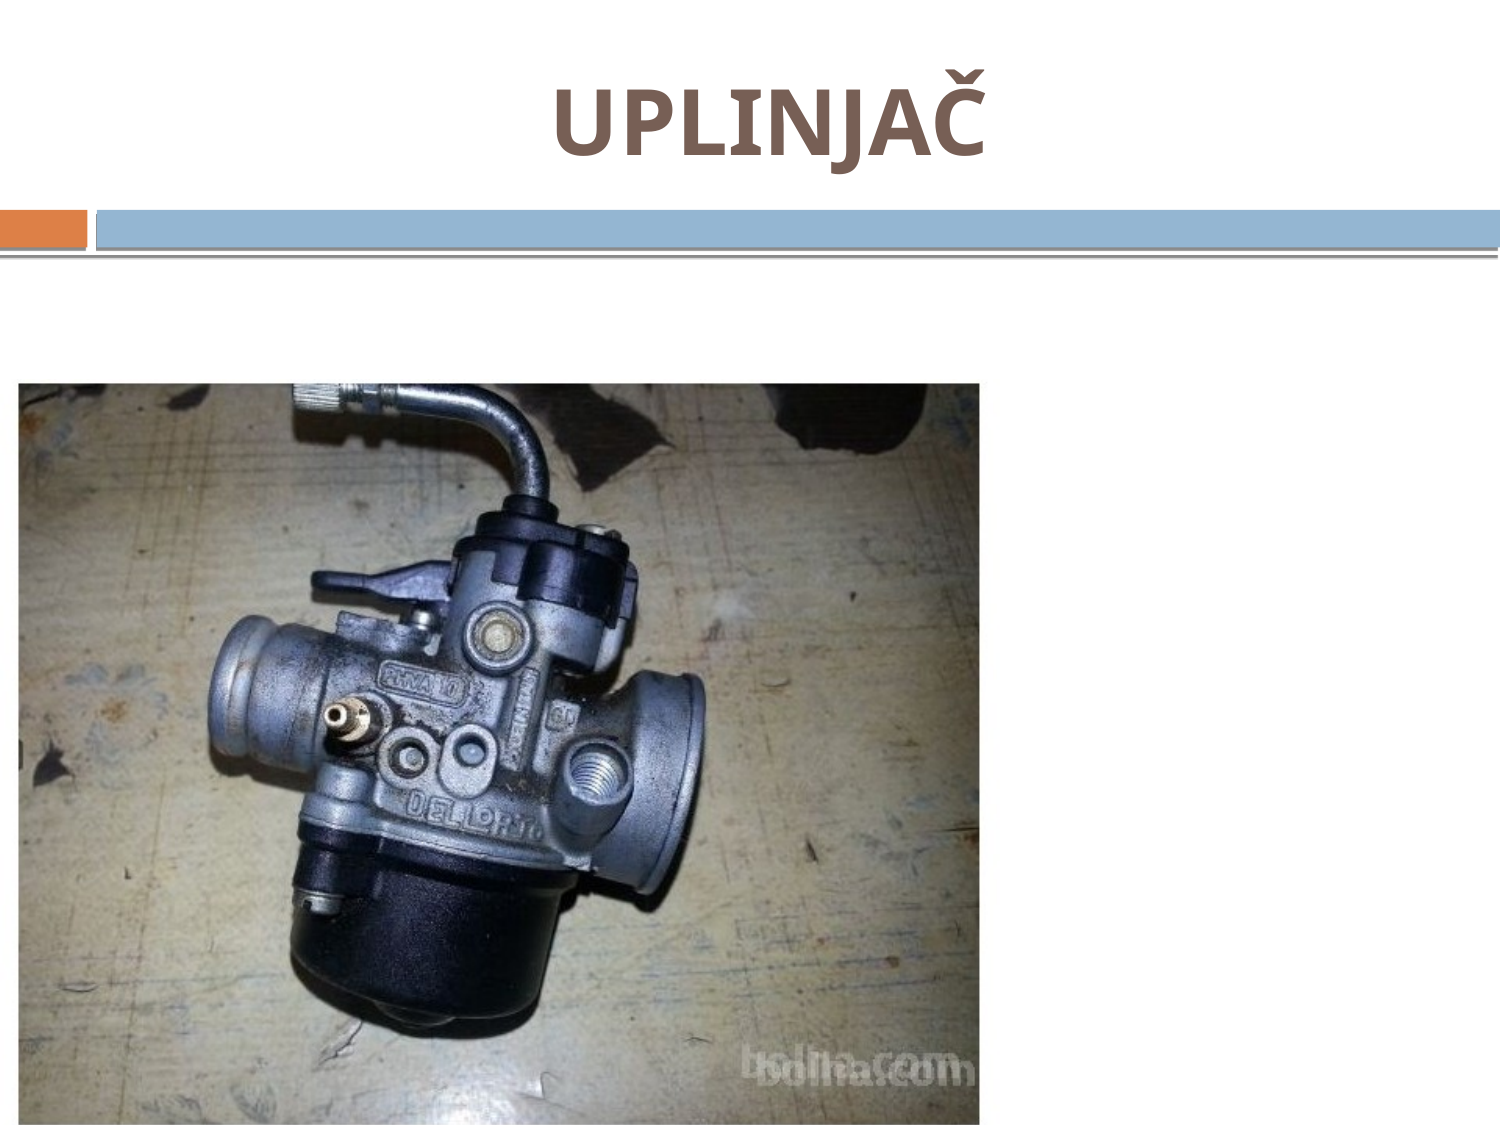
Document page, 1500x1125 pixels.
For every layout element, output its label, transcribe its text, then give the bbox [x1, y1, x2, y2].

title UPLINJAČ [100, 37, 1438, 200]
picture [0, 379, 1000, 1125]
